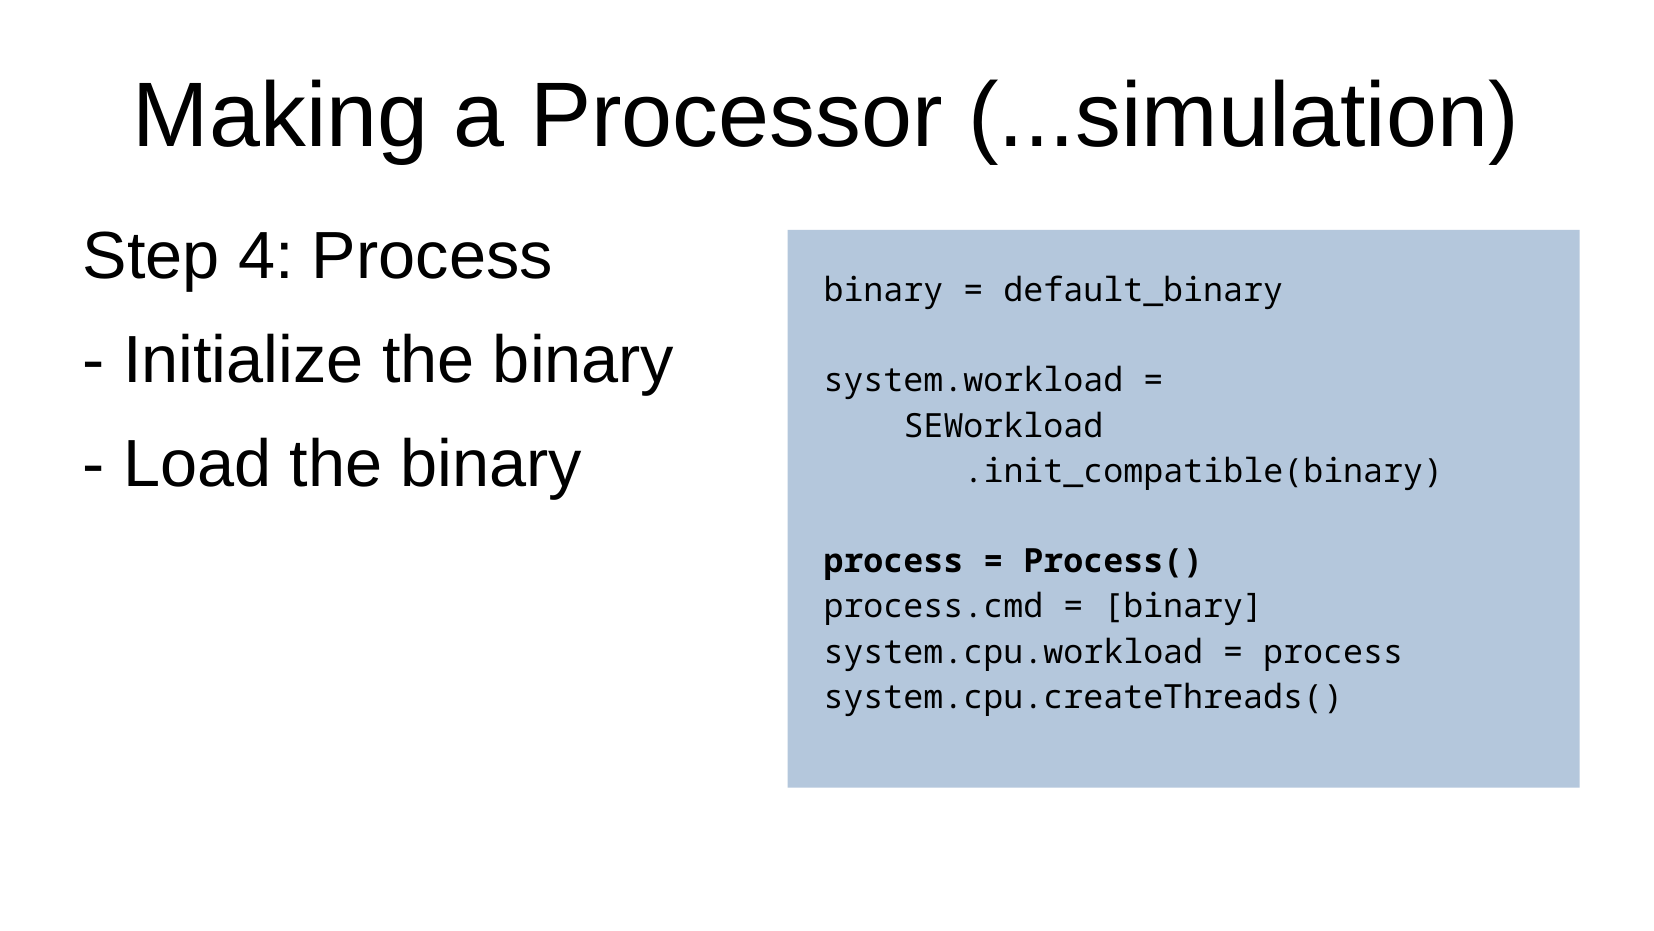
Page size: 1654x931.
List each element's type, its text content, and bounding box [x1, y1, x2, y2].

list Step 4: Process - Initialize the binary - Load the binary [82, 217, 809, 863]
text_box binary = default_binary system.workload = SEWorkload .init_compatible(binary) process = Process() process.cmd = [binary] system.cpu.workload = process system.cpu.createThreads() [787, 229, 1580, 788]
title Making a Processor (...simulation) [82, 37, 1571, 193]
